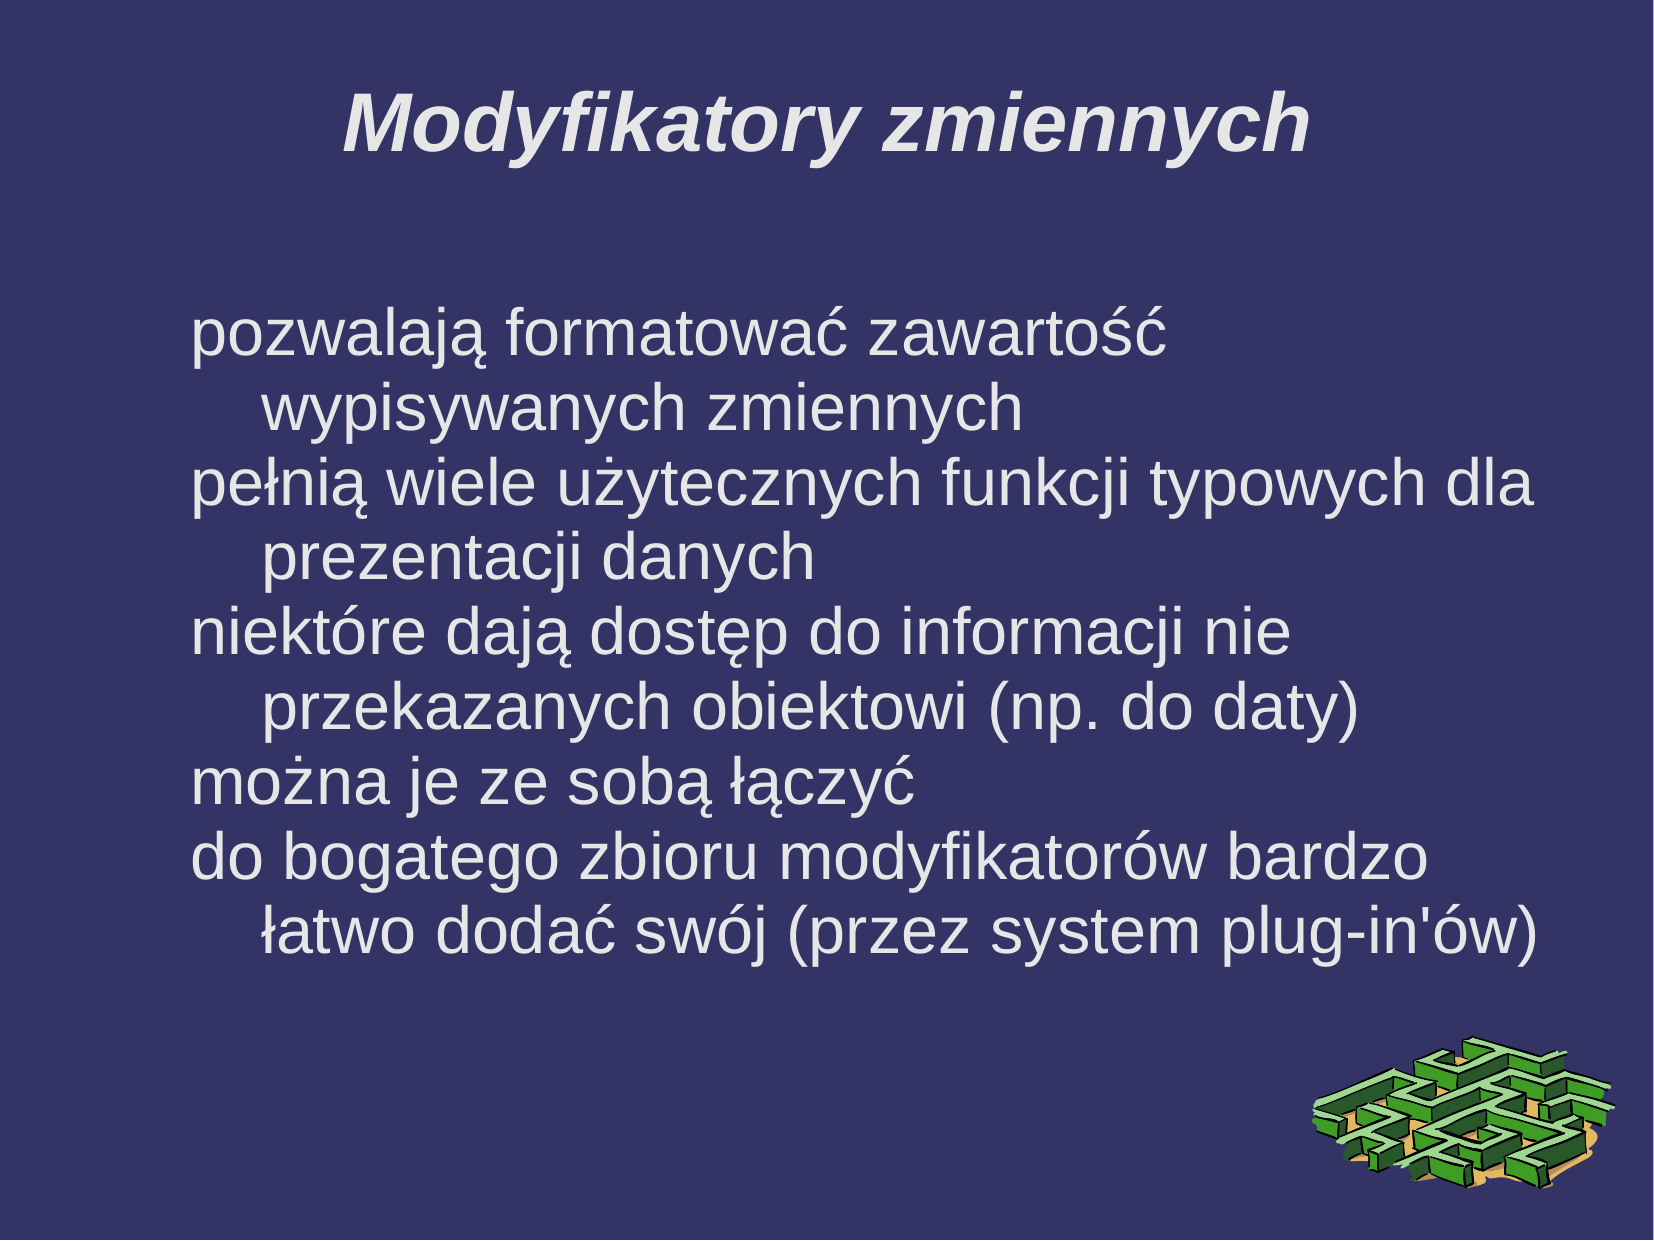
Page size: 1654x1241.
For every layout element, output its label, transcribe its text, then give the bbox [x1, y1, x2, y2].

list pozwalają formatować zawartość wypisywanych zmiennych pełnią wiele użytecznych funkcji typowych dla prezentacji danych niektóre dają dostęp do informacji nie przekazanych obiektowi (np. do daty) można je ze sobą łączyć do bogatego zbioru modyfikatorów bardzo łatwo dodać swój (przez system plug-in'ów) [178, 295, 1570, 1147]
title Modyfikatory zmiennych [121, 19, 1534, 227]
